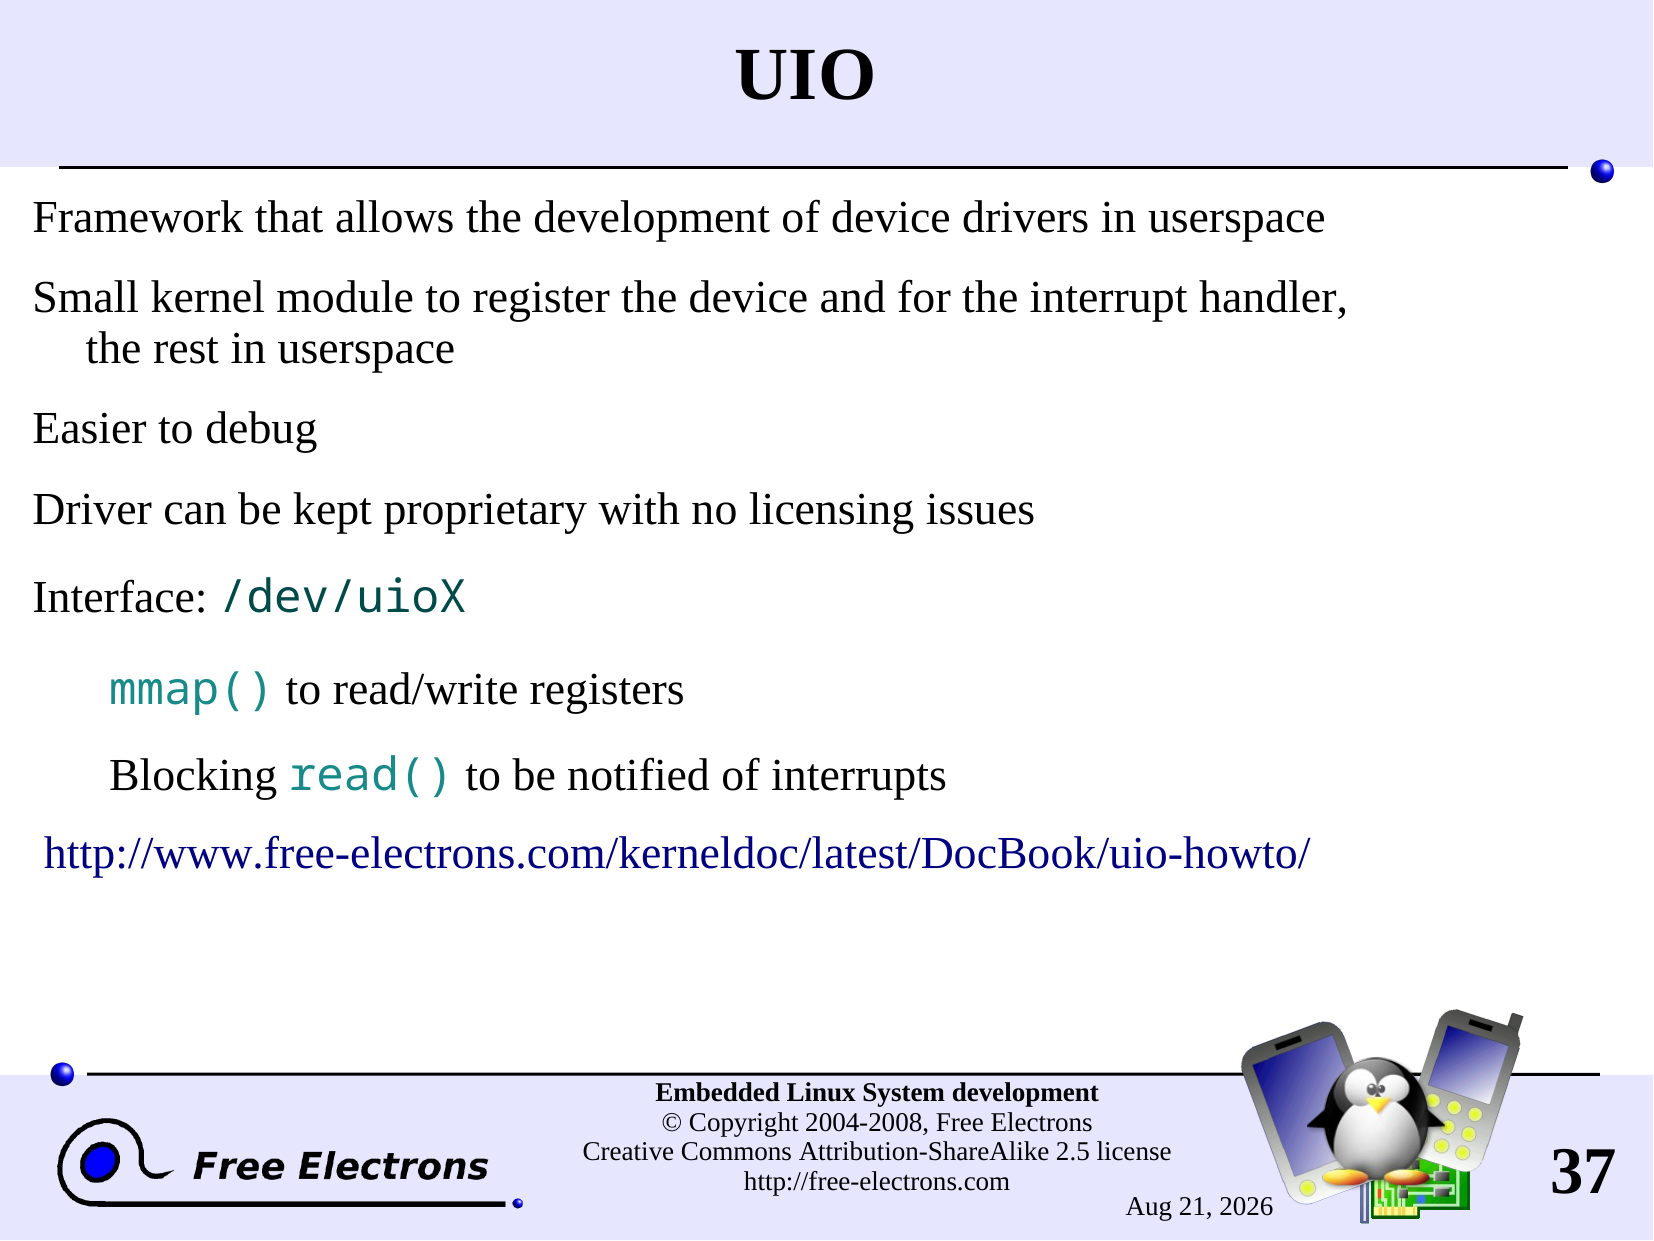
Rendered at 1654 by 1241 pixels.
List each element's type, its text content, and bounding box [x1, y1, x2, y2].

picture [1225, 998, 1538, 1241]
list Framework that allows the development of device drivers in userspace Small kernel module to register the device and for the interrupt handler, the rest in userspace Easier to debug Driver can be kept proprietary with no licensing issues Interface: /dev/uioX mmap() to read/write registers Blocking read() to be notified of interrupts http://www.free-electrons.com/kerneldoc/latest/DocBook/uio-howto/ [14, 191, 1625, 998]
picture [50, 1107, 527, 1216]
title UIO [60, 25, 1551, 124]
